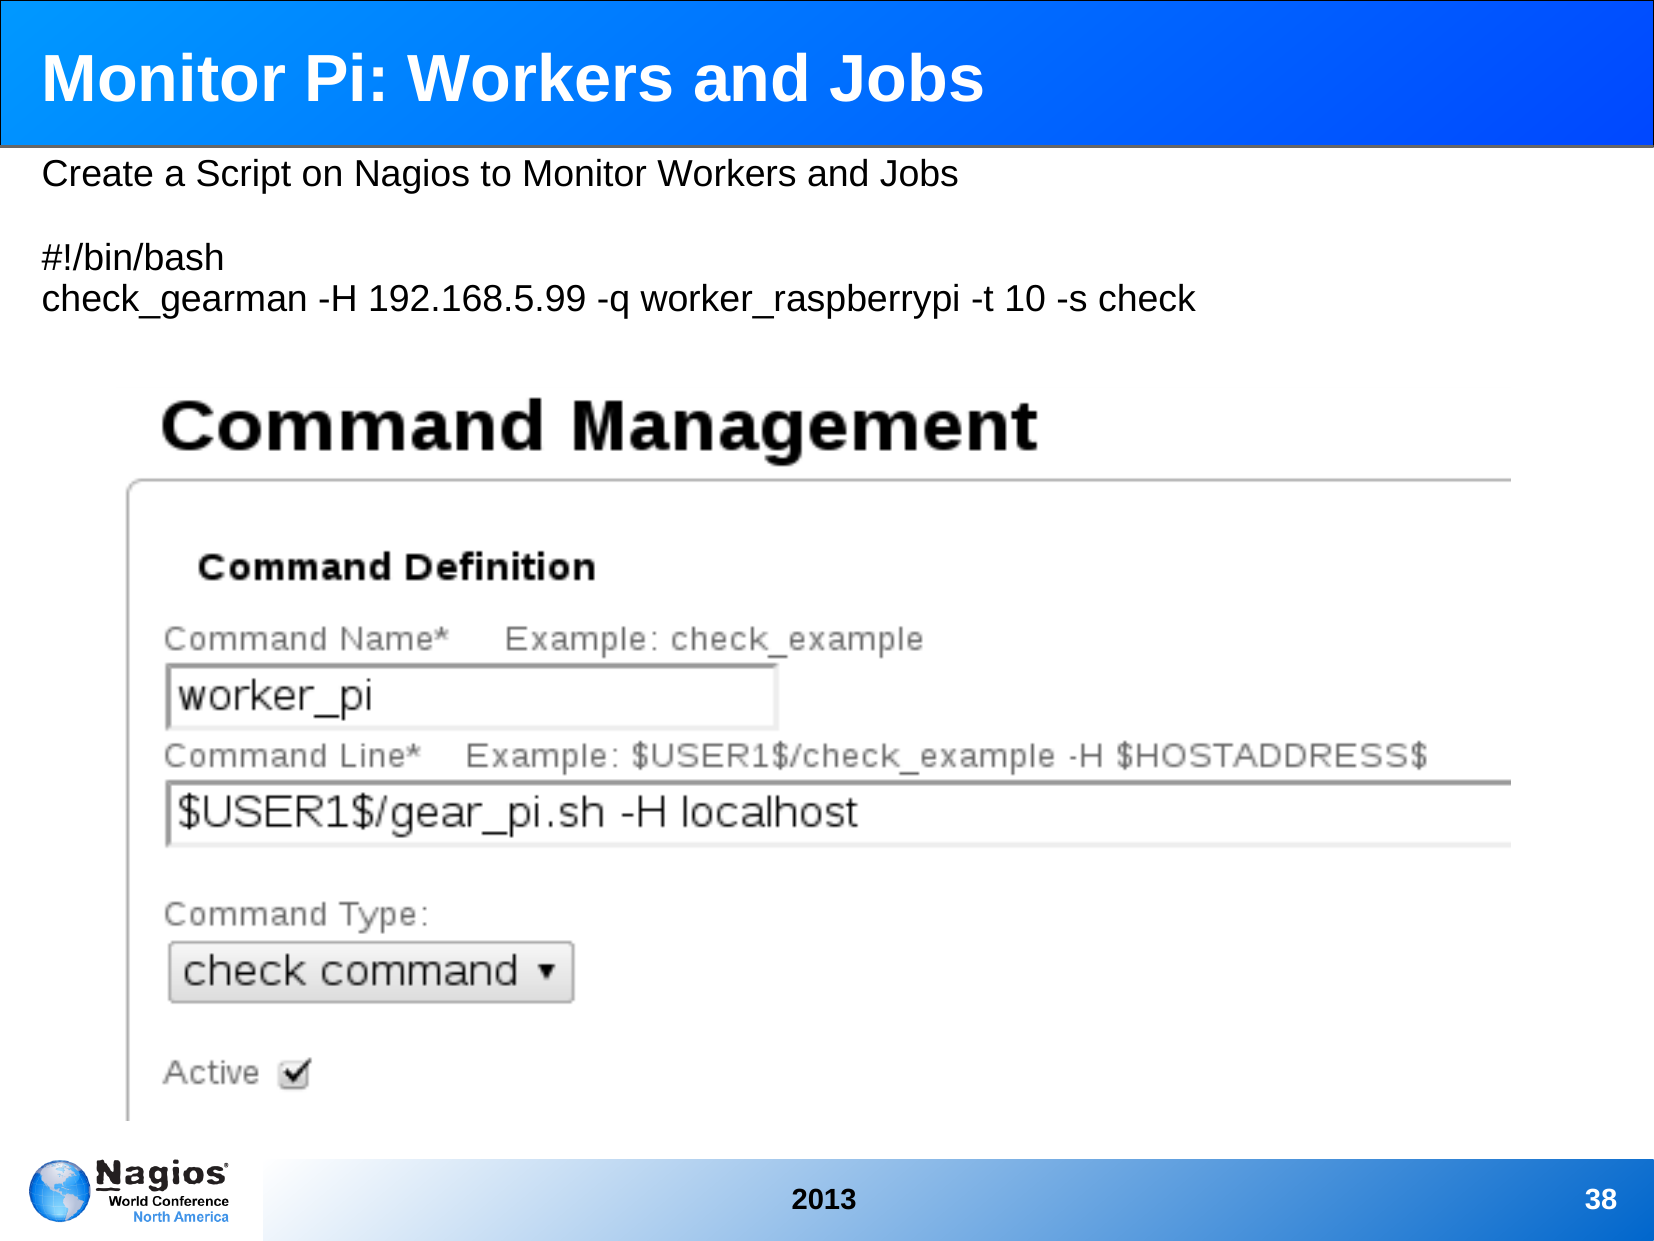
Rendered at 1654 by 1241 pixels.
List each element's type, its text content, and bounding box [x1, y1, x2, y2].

title Monitor Pi: Workers and Jobs [41, 36, 1248, 120]
picture [116, 386, 1511, 1121]
picture [29, 1159, 229, 1235]
subtitle Create a Script on Nagios to Monitor Workers and Jobs #!/bin/bash check_gearman -H 192.168.5.99 -q worker_raspberrypi -t 10 -s check [41, 150, 1628, 483]
